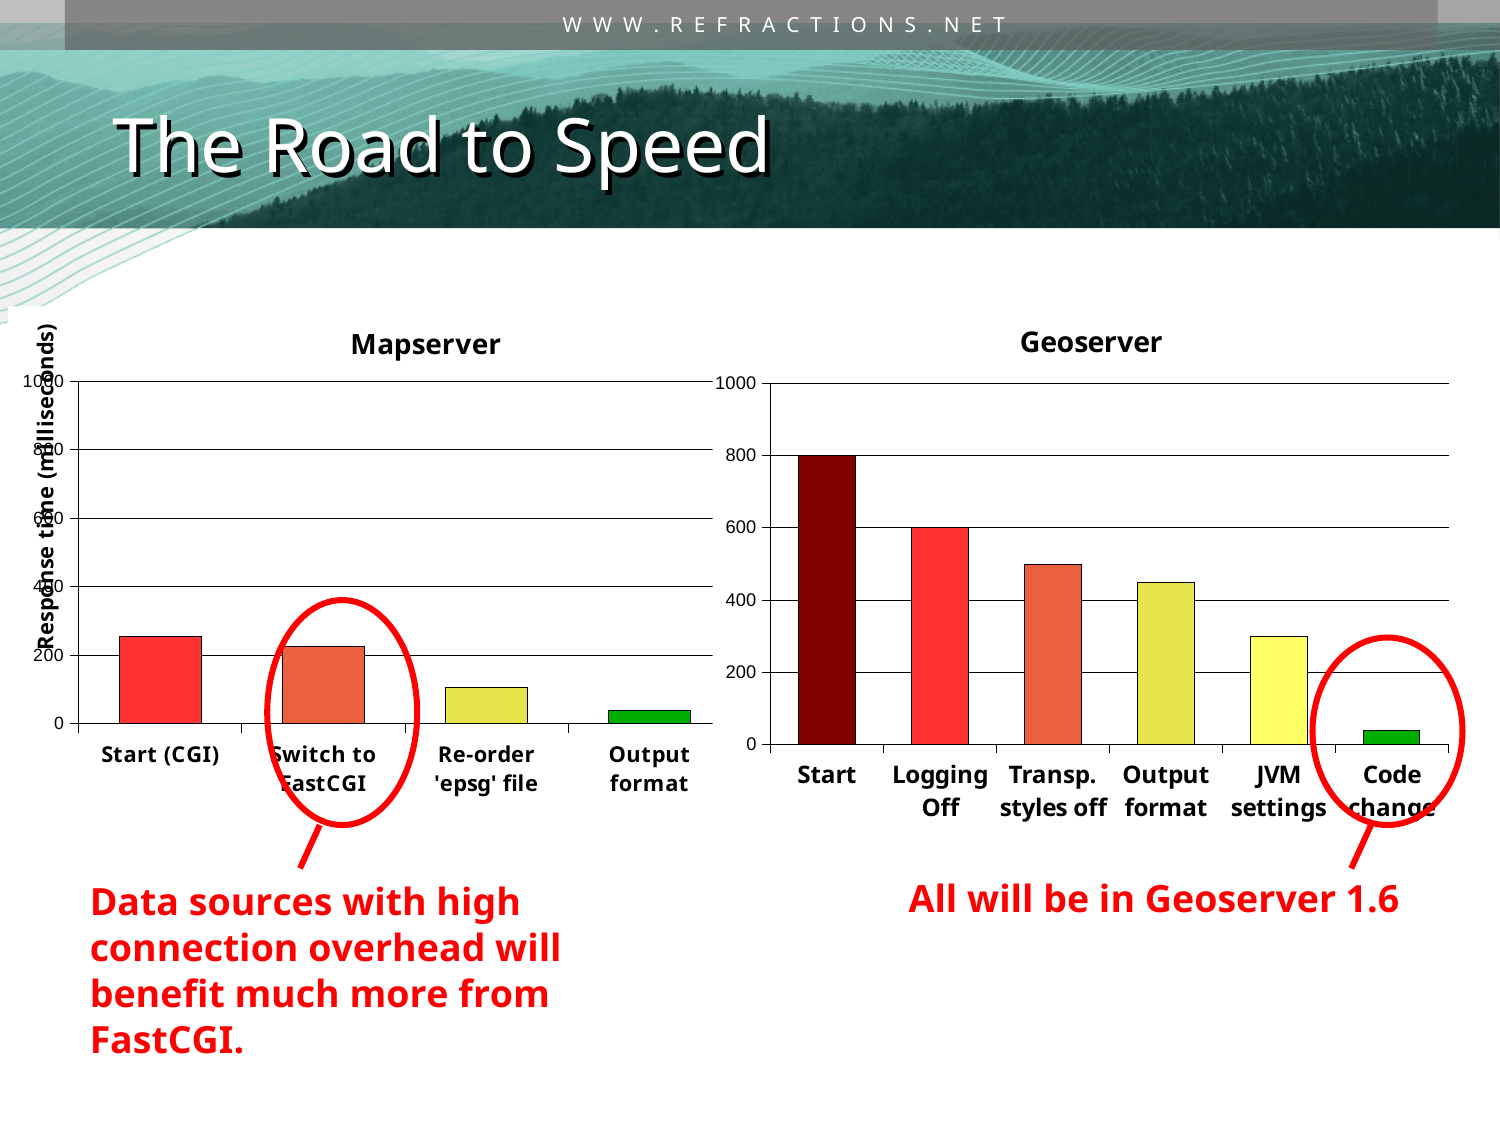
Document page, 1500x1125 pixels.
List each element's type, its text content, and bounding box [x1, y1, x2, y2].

text_box All will be in Geoserver 1.6 [893, 868, 1494, 930]
chart [1316, 641, 1459, 821]
chart [1407, 756, 1464, 826]
picture [0, 50, 1500, 325]
title The Road to Speed [112, 69, 1388, 218]
chart [7, 304, 1464, 826]
text_box Data sources with high connection overhead will benefit much more from FastCGI. [75, 871, 676, 1060]
chart [271, 604, 414, 808]
